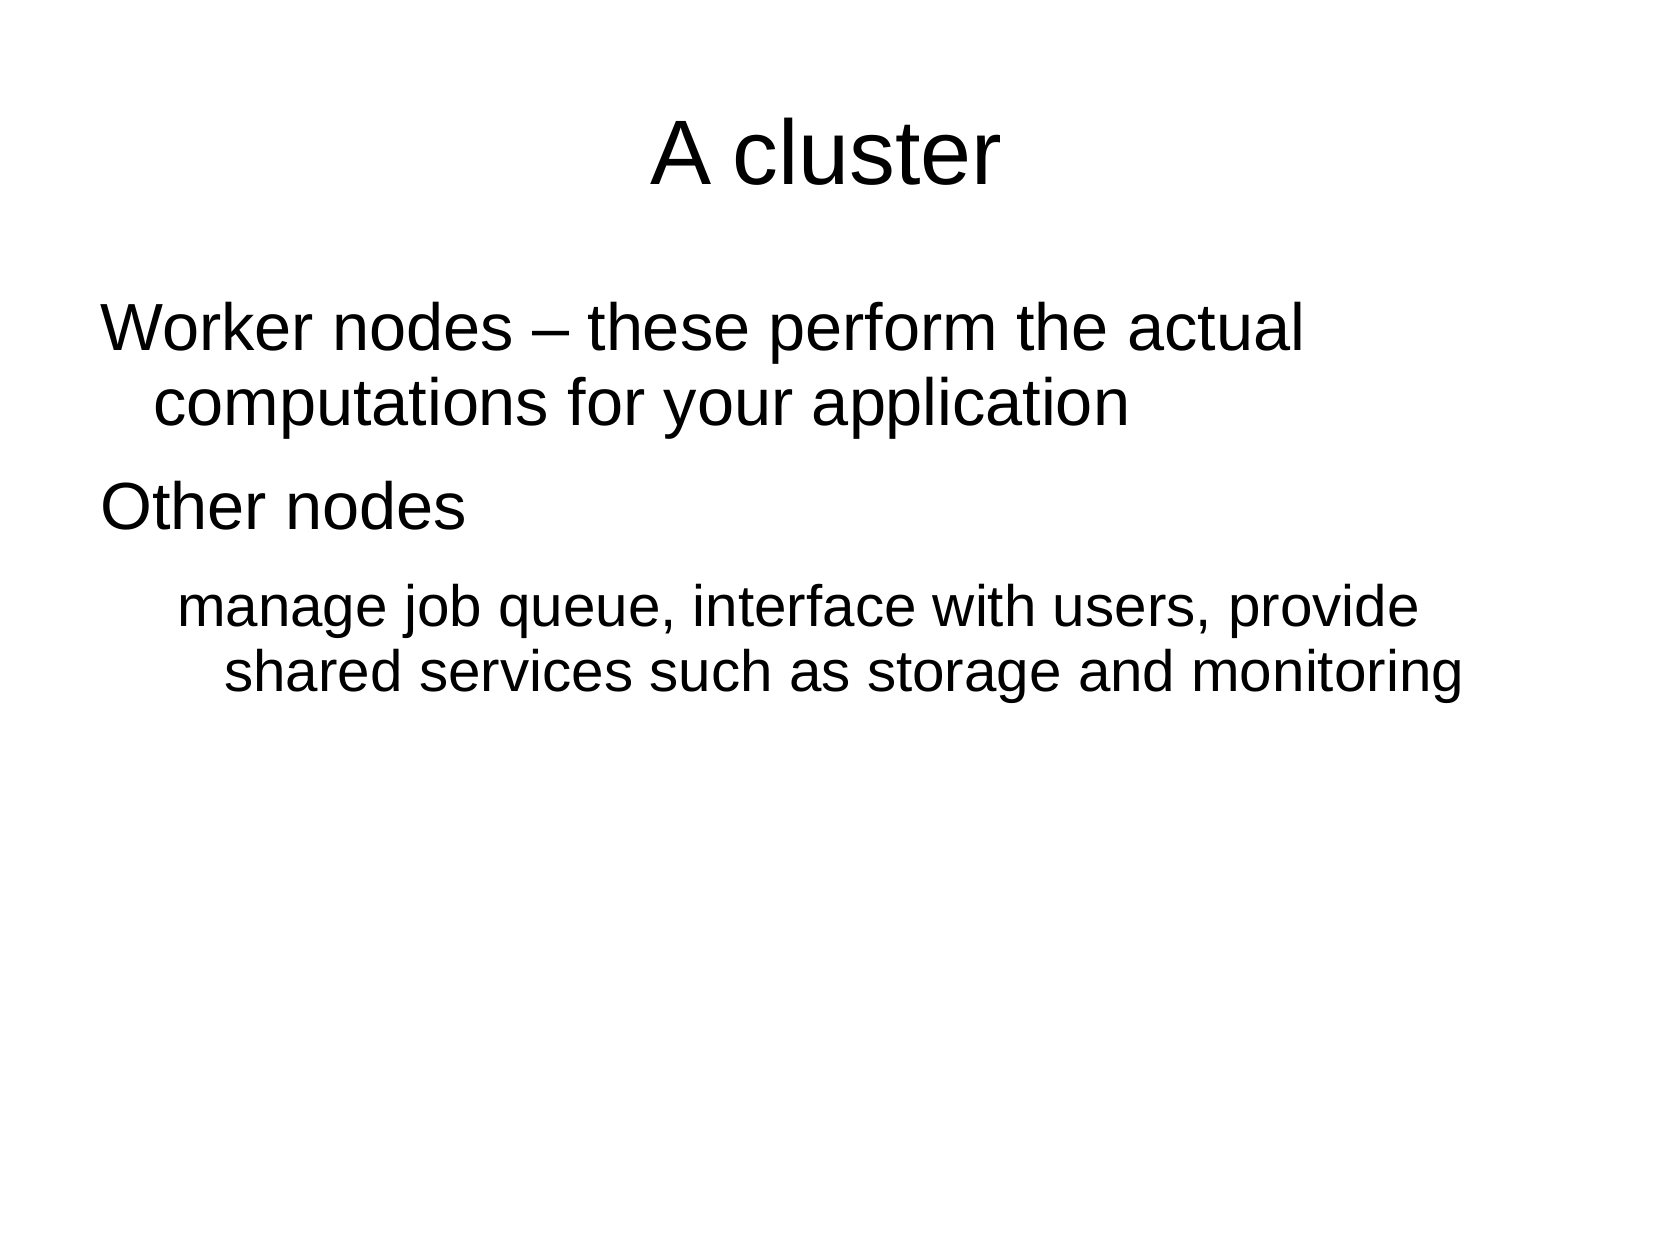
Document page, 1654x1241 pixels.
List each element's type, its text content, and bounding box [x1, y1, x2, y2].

title A cluster [82, 56, 1571, 250]
list Worker nodes – these perform the actual computations for your application Other nodes manage job queue, interface with users, provide shared services such as storage and monitoring [82, 290, 1571, 1126]
